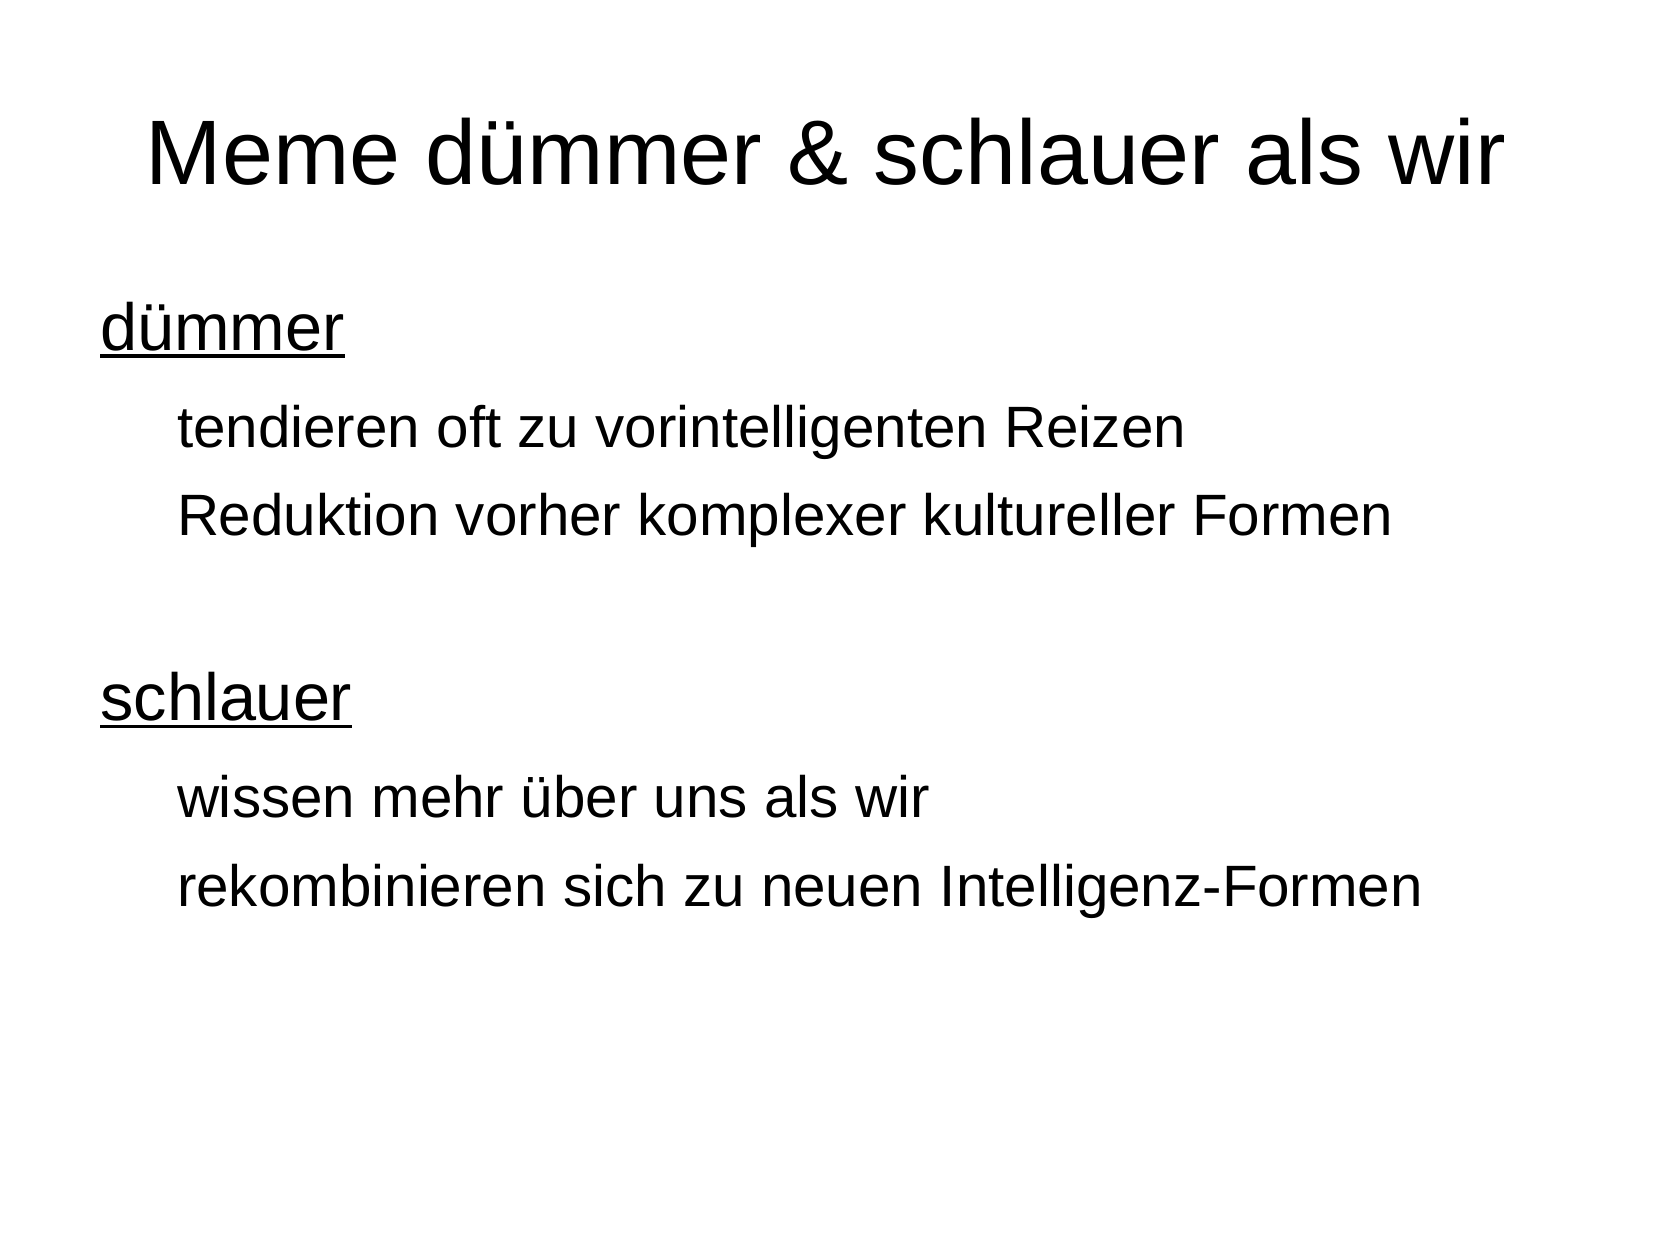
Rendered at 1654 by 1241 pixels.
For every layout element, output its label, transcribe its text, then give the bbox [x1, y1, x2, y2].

title Meme dümmer & schlauer als wir [82, 49, 1571, 257]
list dümmer tendieren oft zu vorintelligenten Reizen Reduktion vorher komplexer kultureller Formen schlauer wissen mehr über uns als wir rekombinieren sich zu neuen Intelligenz-Formen [82, 290, 1571, 1094]
